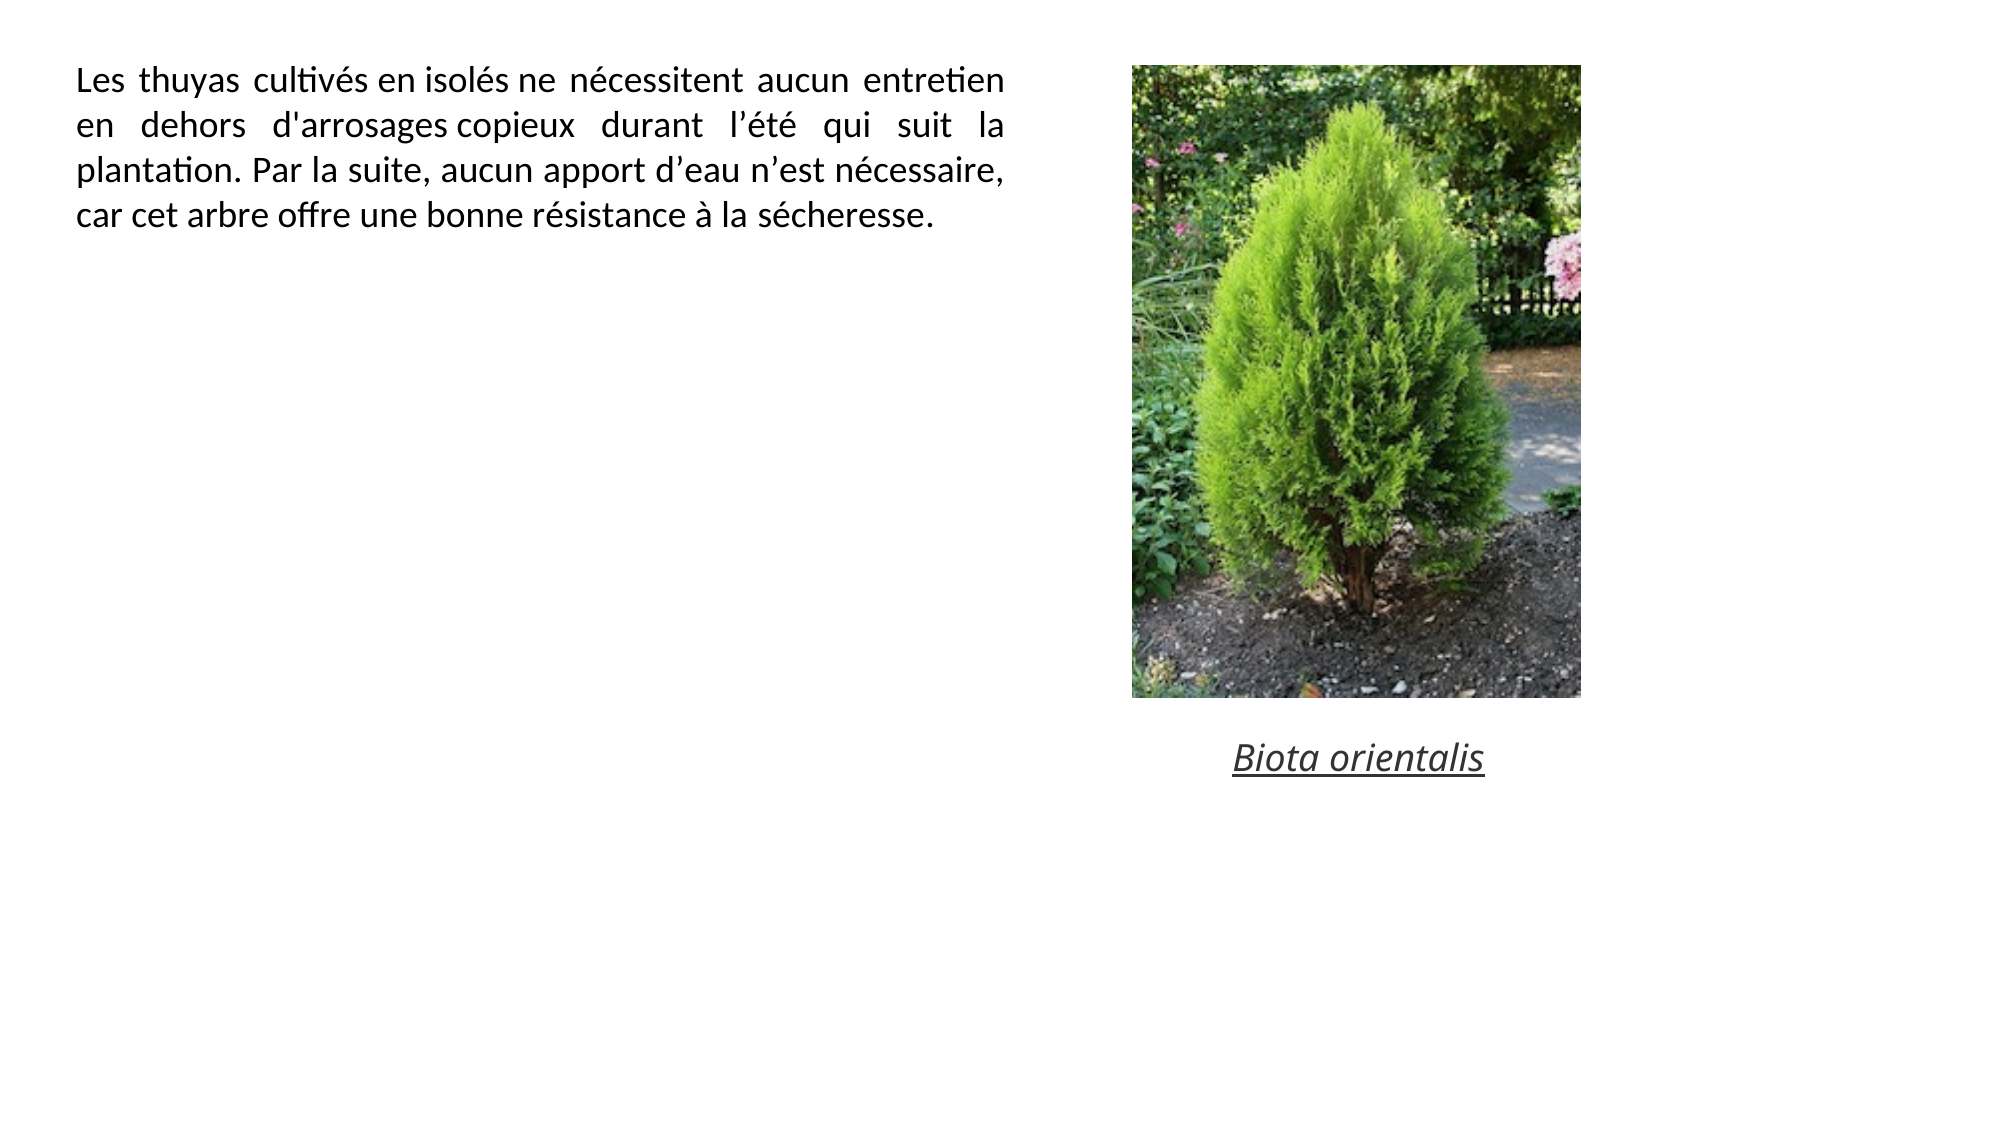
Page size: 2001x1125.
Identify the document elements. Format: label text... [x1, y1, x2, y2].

picture [1132, 65, 1581, 698]
text_box Biota orientalis [1218, 726, 1500, 786]
text_box Les thuyas cultivés en isolés ne nécessitent aucun entretien en dehors d'arrosages copieux durant l’été qui suit la plantation. Par la suite, aucun apport d’eau n’est nécessaire, car cet arbre offre une bonne résistance à la sécheresse. [61, 47, 1040, 243]
